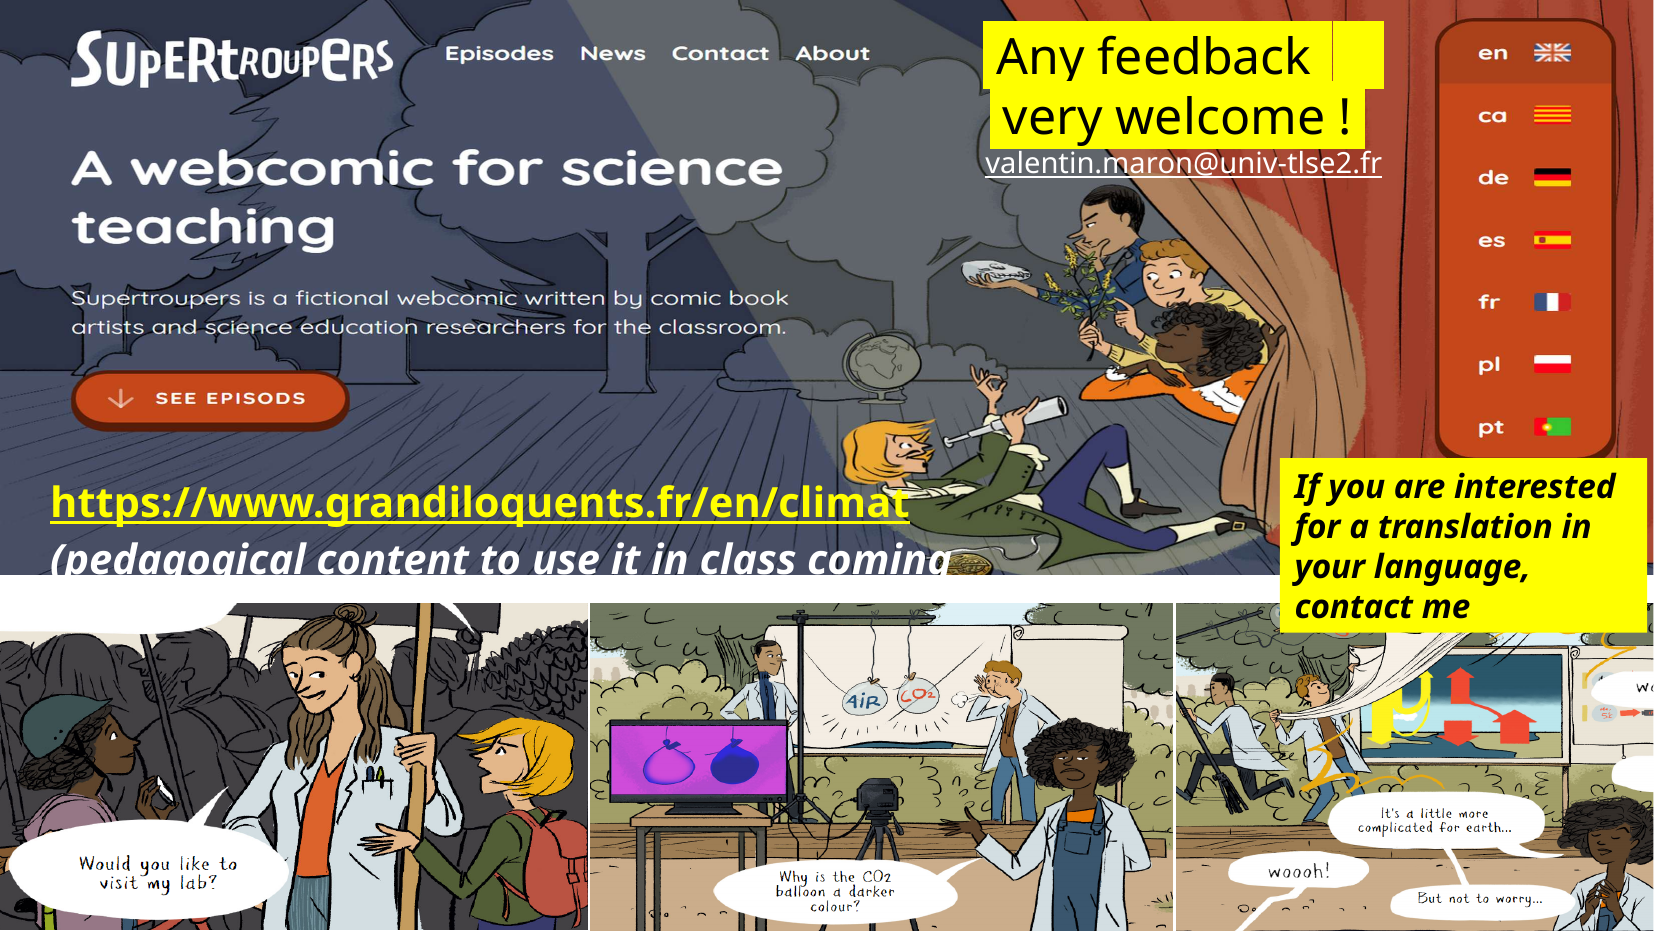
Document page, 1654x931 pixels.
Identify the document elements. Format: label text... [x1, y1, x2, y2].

picture [1176, 603, 1654, 931]
text_box If you are interested for a translation in your language, contact me [1279, 458, 1648, 633]
text_box https://www.grandiloquents.fr/en/climat (pedagogical content to use it in class coming soon) [35, 468, 1023, 691]
picture [0, 0, 1654, 575]
text_box Any feedbackr very welcome ! valentin.maron@univ-tlse2.fr [921, 16, 1447, 252]
picture [590, 603, 1173, 931]
picture [0, 603, 588, 930]
